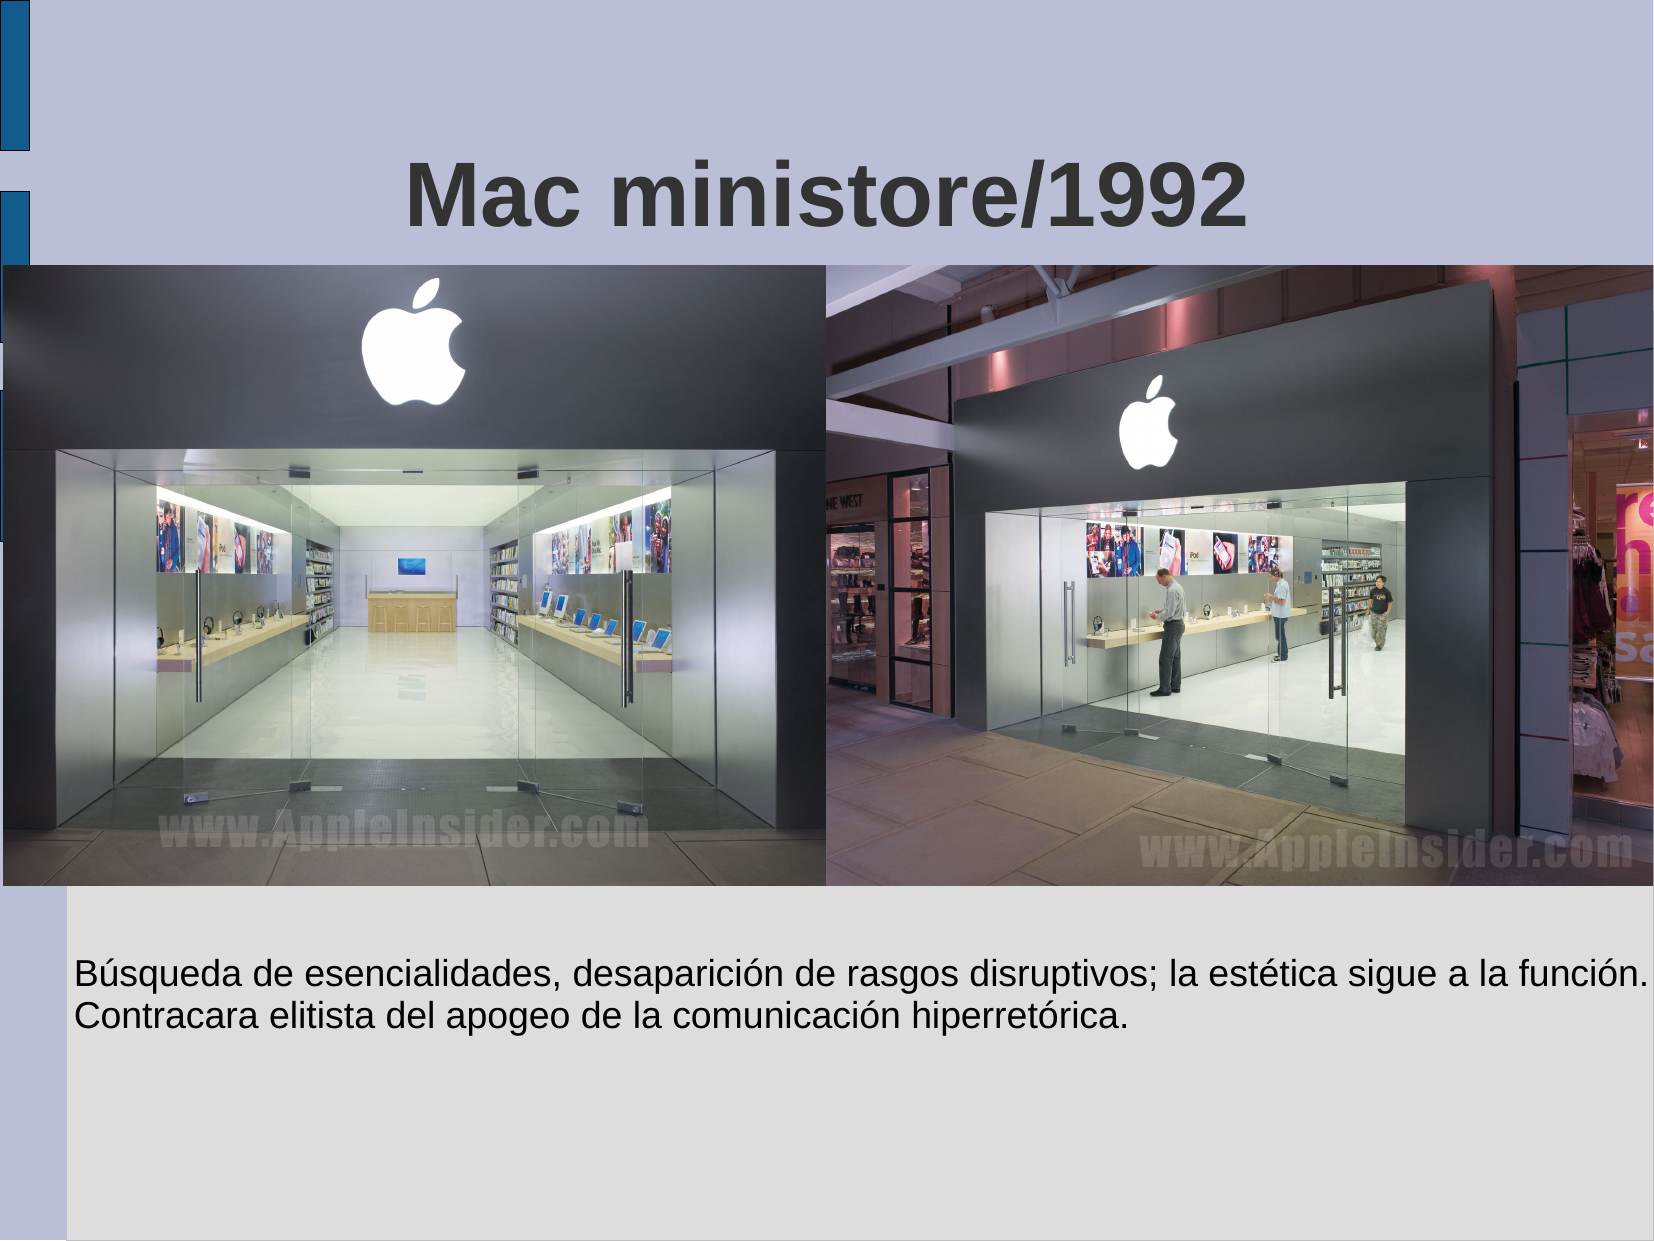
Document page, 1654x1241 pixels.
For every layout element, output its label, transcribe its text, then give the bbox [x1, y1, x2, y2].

text_box Búsqueda de esencialidades, desaparición de rasgos disruptivos; la estética sigue a la función. Contracara elitista del apogeo de la comunicación hiperretórica. [59, 944, 1654, 1044]
title Mac ministore/1992 [121, 91, 1534, 265]
picture [3, 265, 1654, 886]
